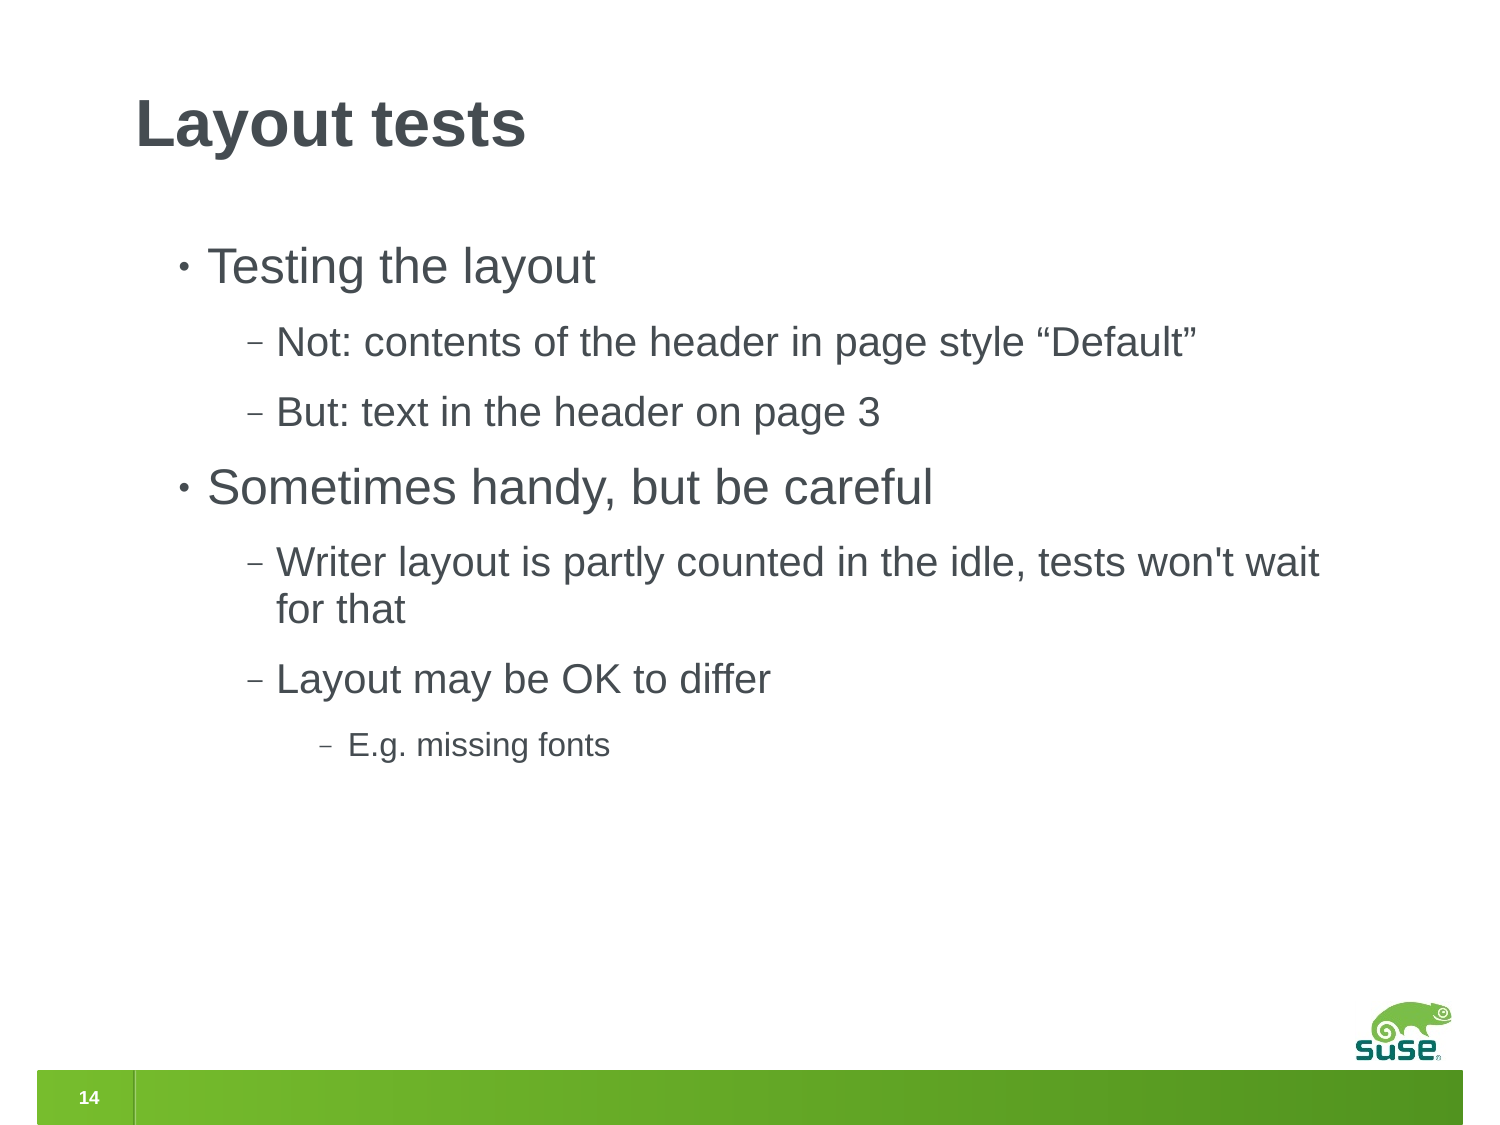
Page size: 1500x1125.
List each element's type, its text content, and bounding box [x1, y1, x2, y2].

list Testing the layout Not: contents of the header in page style “Default” But: text in the header on page 3 Sometimes handy, but be careful Writer layout is partly counted in the idle, tests won't wait for that Layout may be OK to differ E.g. missing fonts [135, 238, 1372, 982]
picture [1355, 1001, 1452, 1061]
title Layout tests [135, 29, 1372, 217]
